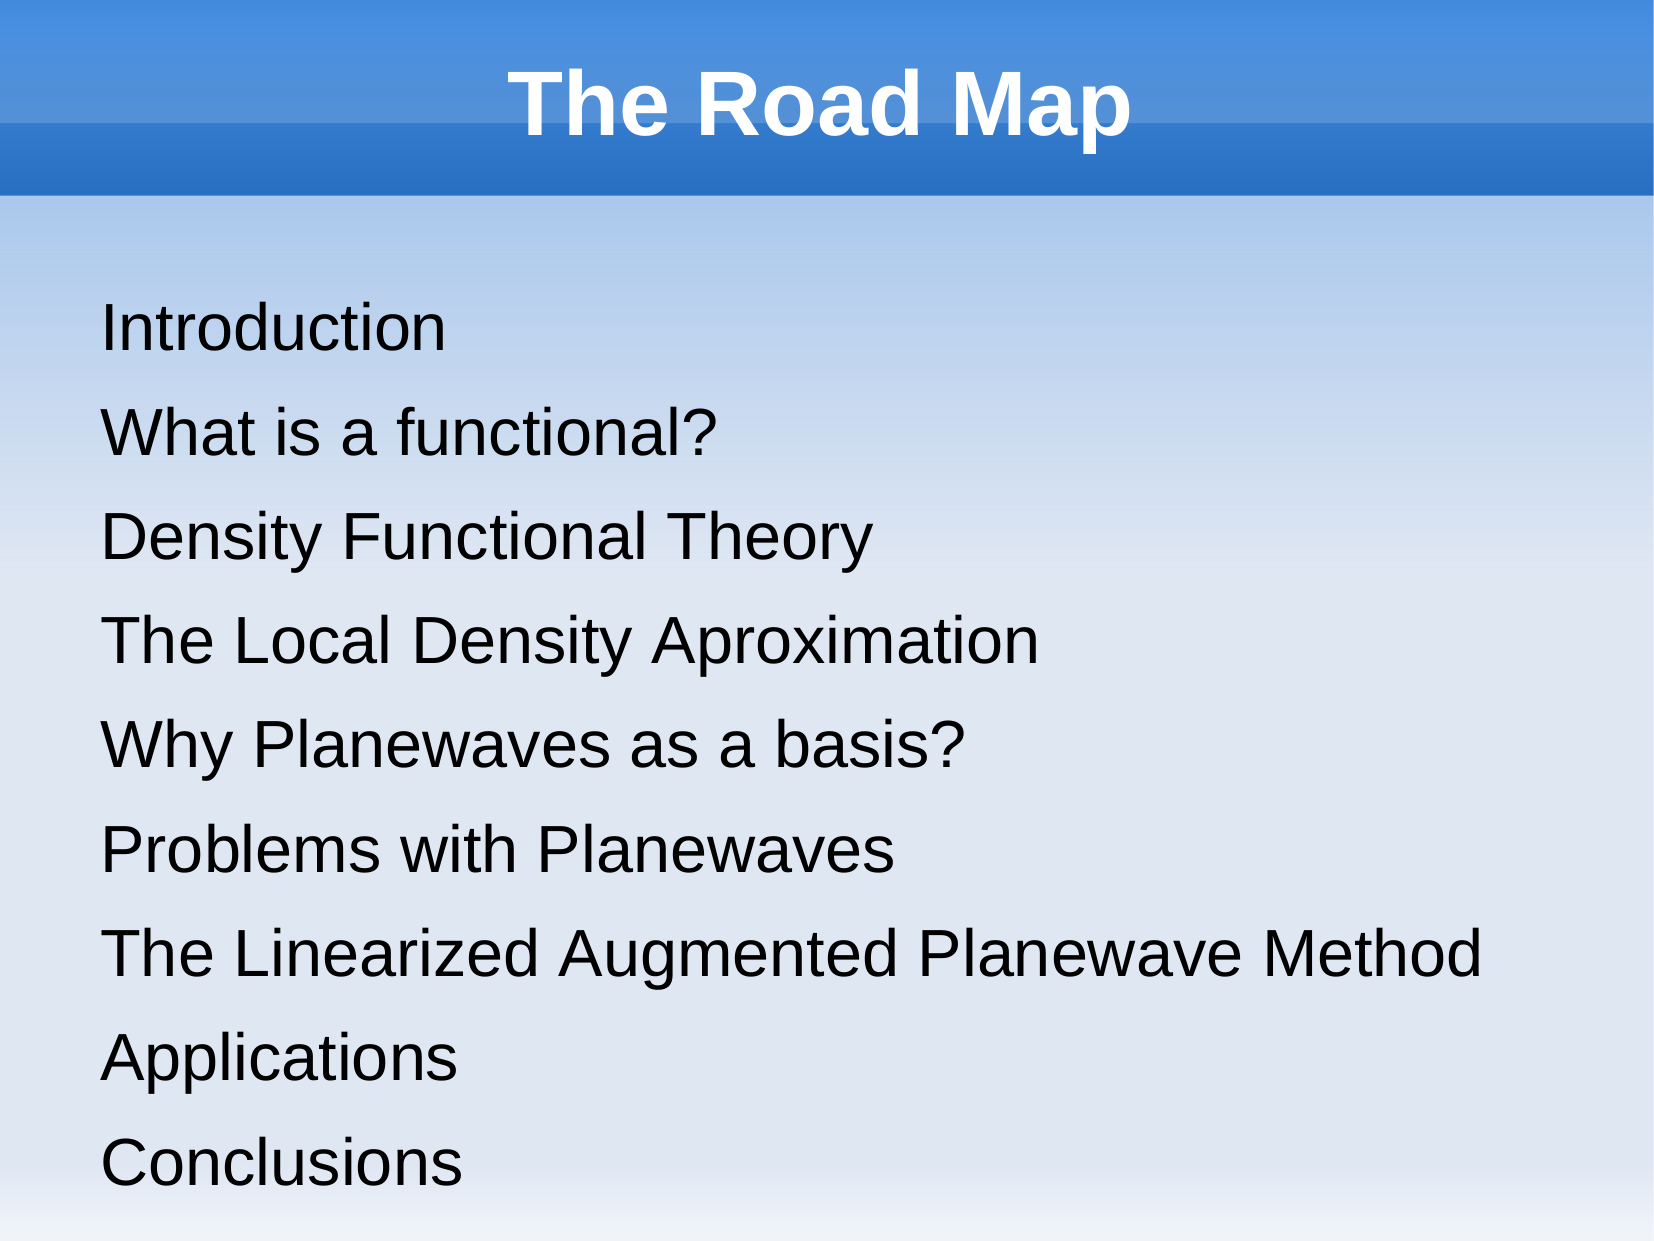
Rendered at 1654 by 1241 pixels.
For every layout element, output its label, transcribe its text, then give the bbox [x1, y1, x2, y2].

list Introduction What is a functional? Density Functional Theory The Local Density Aproximation Why Planewaves as a basis? Problems with Planewaves The Linearized Augmented Planewave Method Applications Conclusions [82, 290, 1571, 1241]
picture [0, 0, 1654, 1241]
title The Road Map [76, 0, 1565, 208]
